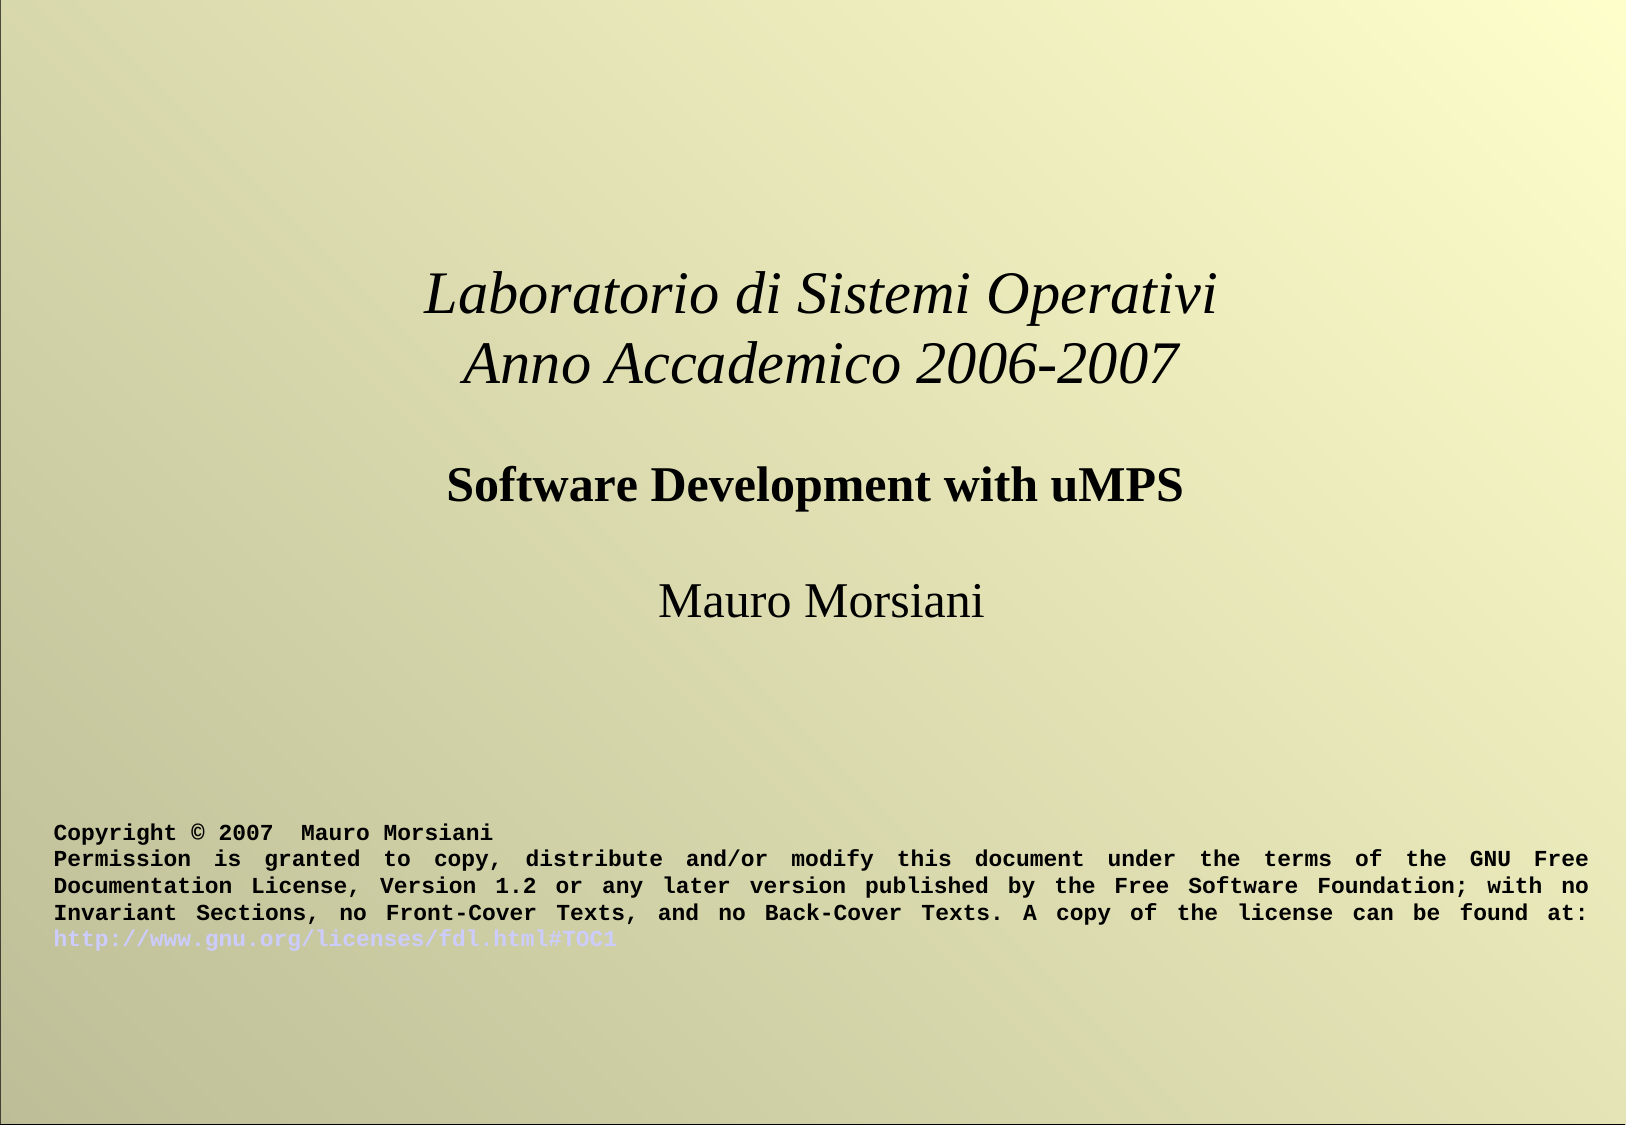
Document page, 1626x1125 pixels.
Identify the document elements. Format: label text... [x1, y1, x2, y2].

text_box [0, 0, 1626, 1125]
text_box Laboratorio di Sistemi Operativi Anno Accademico 2006-2007 Software Development with uMPS Mauro Morsiani Copyright © 2007 Mauro Morsiani Permission is granted to copy, distribute and/or modify this document under the terms of the GNU Free Documentation License, Version 1.2 or any later version published by the Free Software Foundation; with no Invariant Sections, no Front-Cover Texts, and no Back-Cover Texts. A copy of the license can be found at: http://www.gnu.org/licenses/fdl.html#TOC1 [53, 48, 1590, 982]
